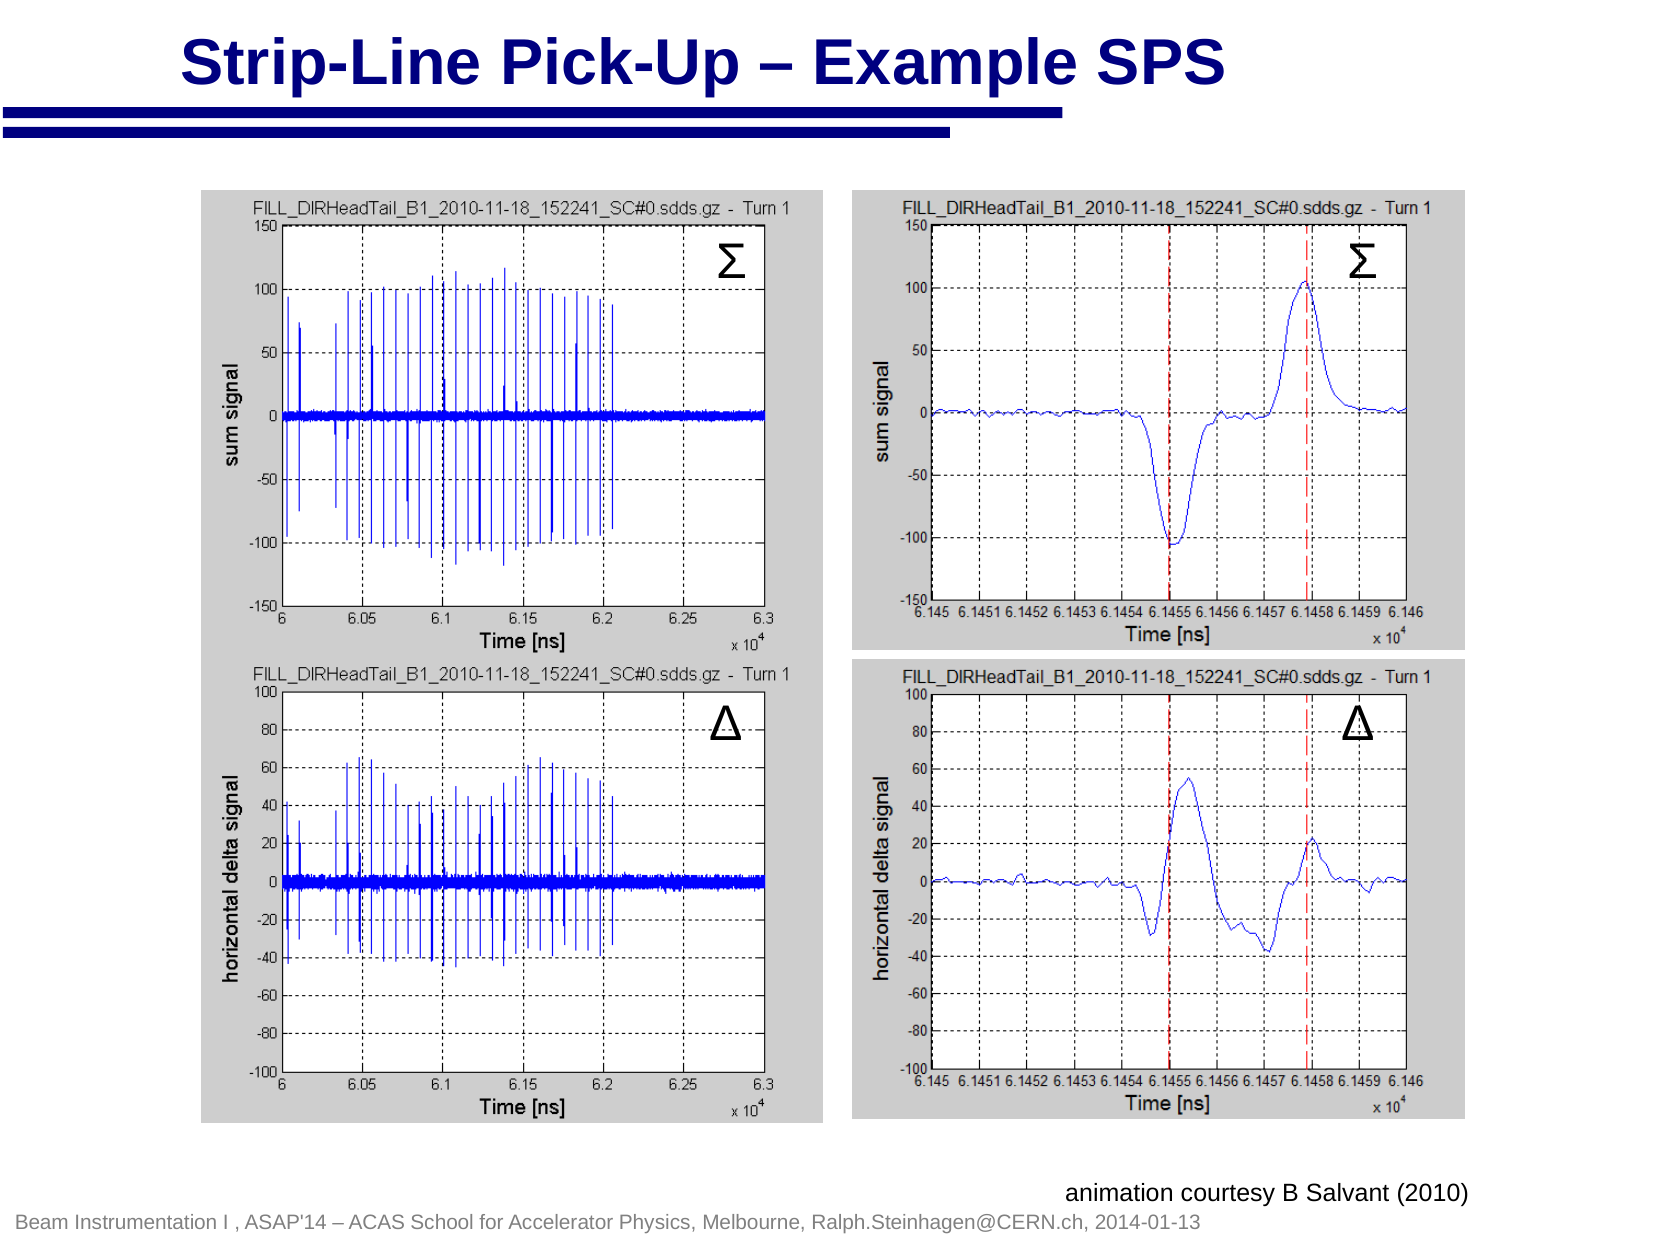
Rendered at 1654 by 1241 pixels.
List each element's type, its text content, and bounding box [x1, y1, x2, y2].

text_box animation courtesy B Salvant (2010) [1050, 1171, 1529, 1220]
picture [852, 659, 1465, 1119]
text_box Σ [1332, 226, 1400, 304]
text_box Δ [1326, 688, 1396, 767]
picture [852, 190, 1465, 650]
title Strip-Line Pick-Up – Example SPS [165, 0, 1589, 124]
text_box Δ [694, 688, 765, 767]
text_box Σ [701, 226, 769, 304]
picture [201, 190, 823, 1123]
